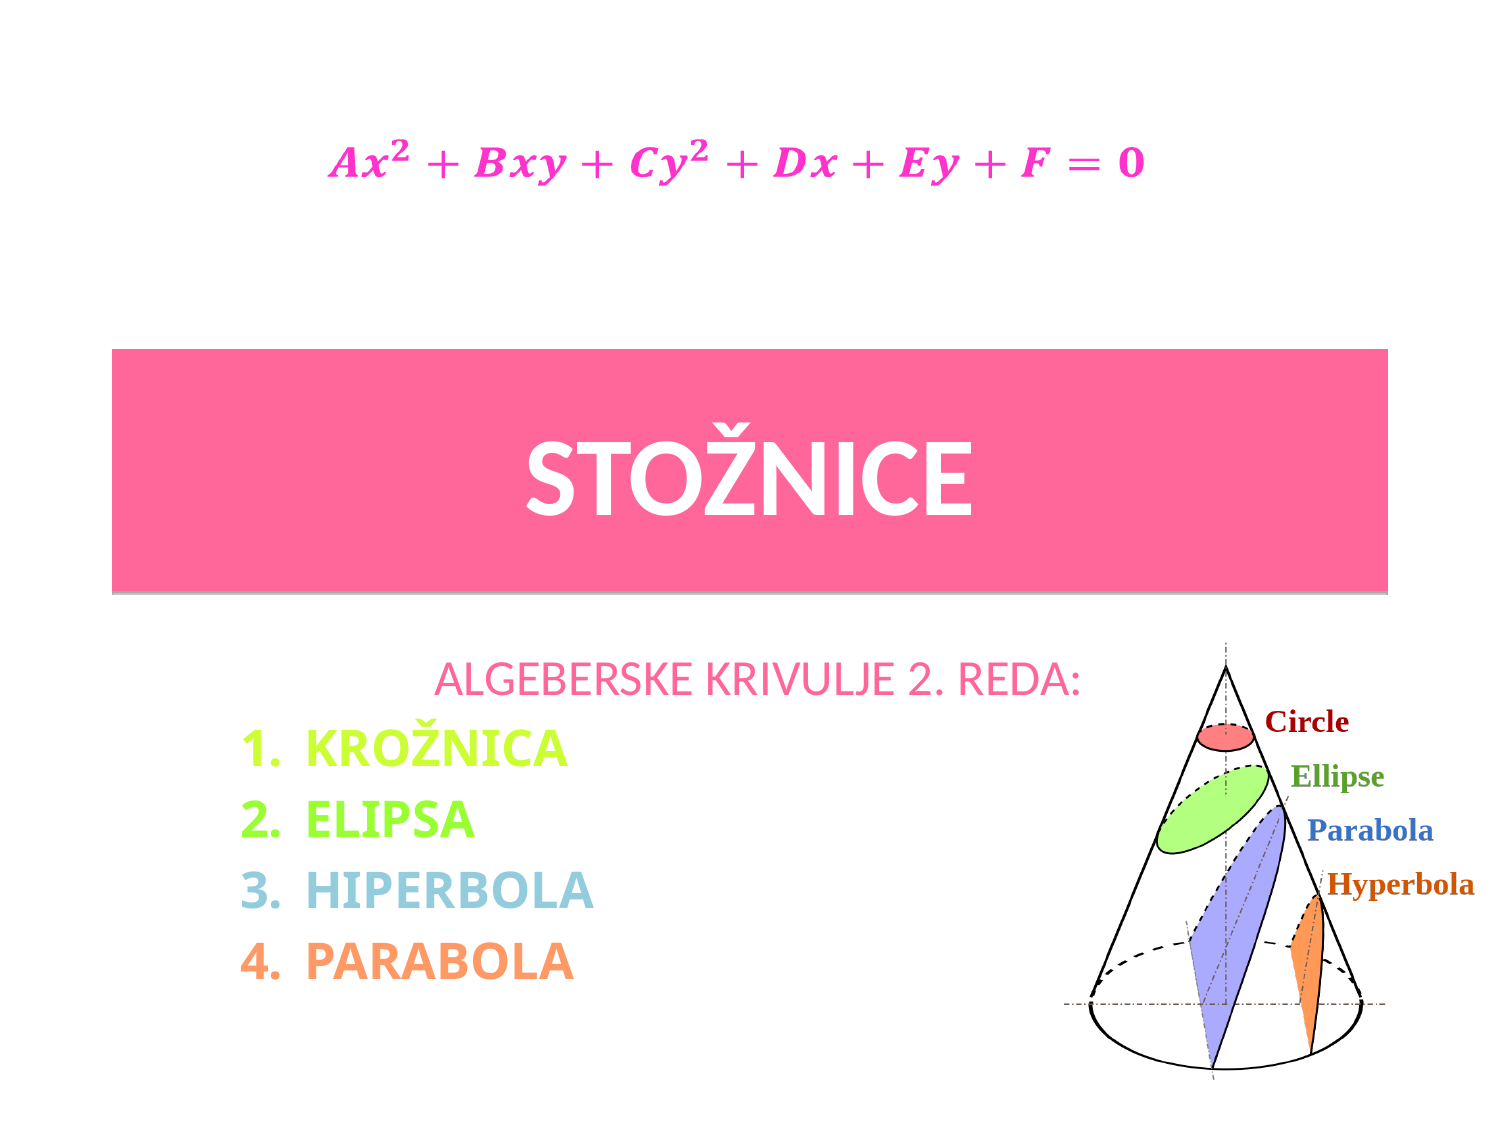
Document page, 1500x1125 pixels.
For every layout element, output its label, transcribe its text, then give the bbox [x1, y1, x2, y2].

title STOŽNICE [112, 349, 1388, 591]
picture [1057, 633, 1478, 1086]
text_box [147, 127, 1329, 205]
subtitle ALGEBERSKE KRIVULJE 2. REDA: KROŽNICA ELIPSA HIPERBOLA PARABOLA [225, 637, 1057, 1000]
